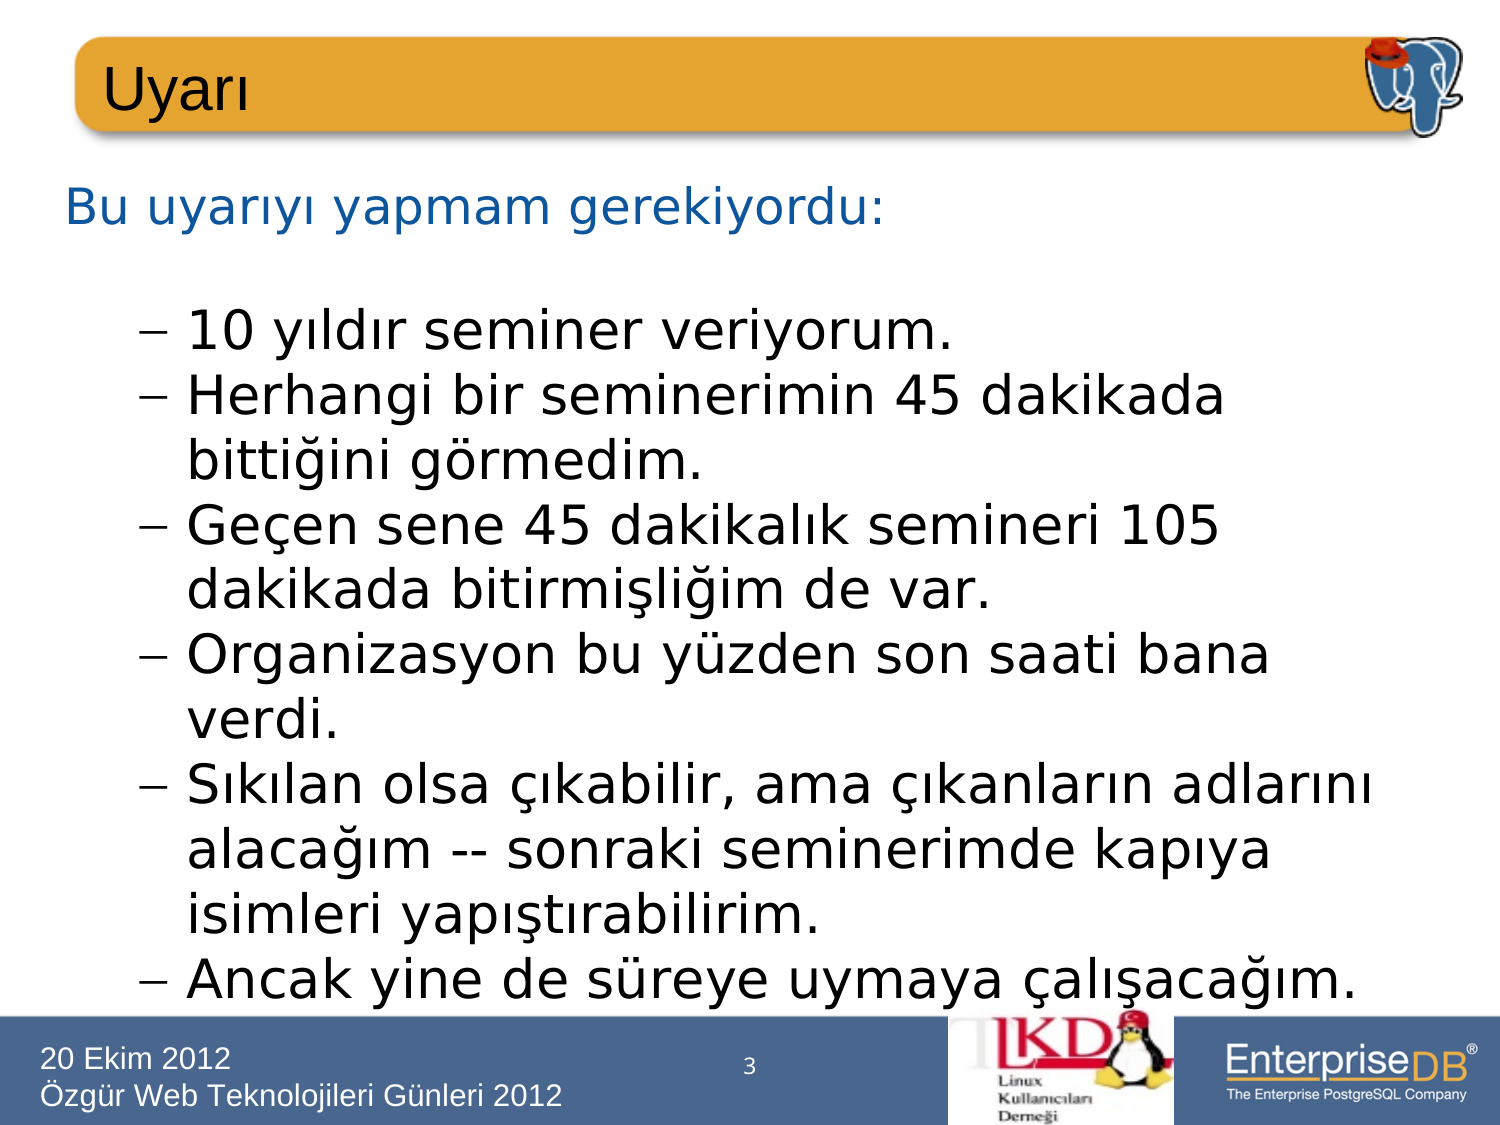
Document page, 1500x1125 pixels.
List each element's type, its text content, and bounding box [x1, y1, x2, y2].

picture [0, 0, 1500, 1125]
text_box Uyarı [87, 32, 1113, 138]
text_box Bu uyarıyı yapmam gerekiyordu: 10 yıldır seminer veriyorum. Herhangi bir seminerimin 45 dakikada bittiğini görmedim. Geçen sene 45 dakikalık semineri 105 dakikada bitirmişliğim de var. Organizasyon bu yüzden son saati bana verdi. Sıkılan olsa çıkabilir, ama çıkanların adlarını alacağım -- sonraki seminerimde kapıya isimleri yapıştırabilirim. Ancak yine de süreye uymaya çalışacağım. [50, 167, 1401, 1018]
